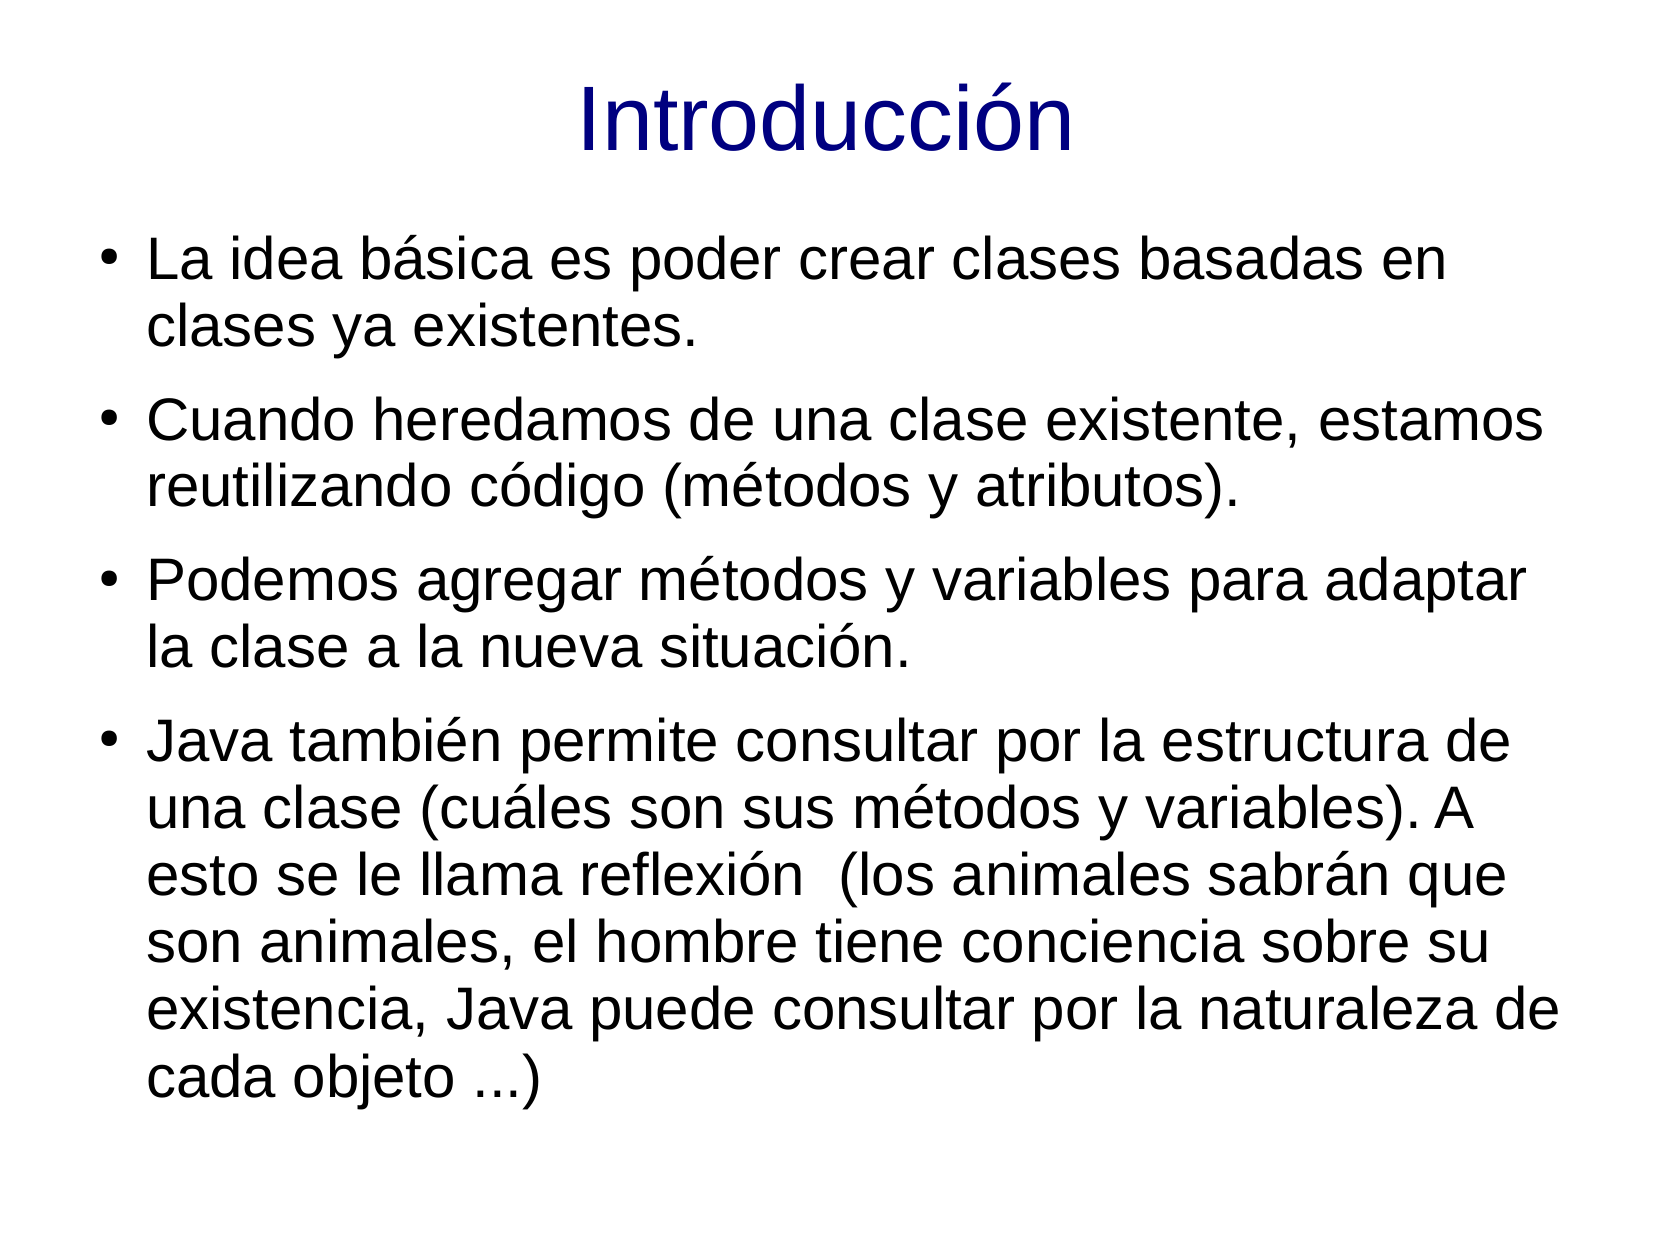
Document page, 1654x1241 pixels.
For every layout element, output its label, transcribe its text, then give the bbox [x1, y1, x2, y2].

title Introducción [82, 49, 1571, 188]
list La idea básica es poder crear clases basadas en clases ya existentes. Cuando heredamos de una clase existente, estamos reutilizando código (métodos y atributos). Podemos agregar métodos y variables para adaptar la clase a la nueva situación. Java también permite consultar por la estructura de una clase (cuáles son sus métodos y variables). A esto se le llama reflexión (los animales sabrán que son animales, el hombre tiene conciencia sobre su existencia, Java puede consultar por la naturaleza de cada objeto ...)‏ [82, 225, 1571, 1126]
